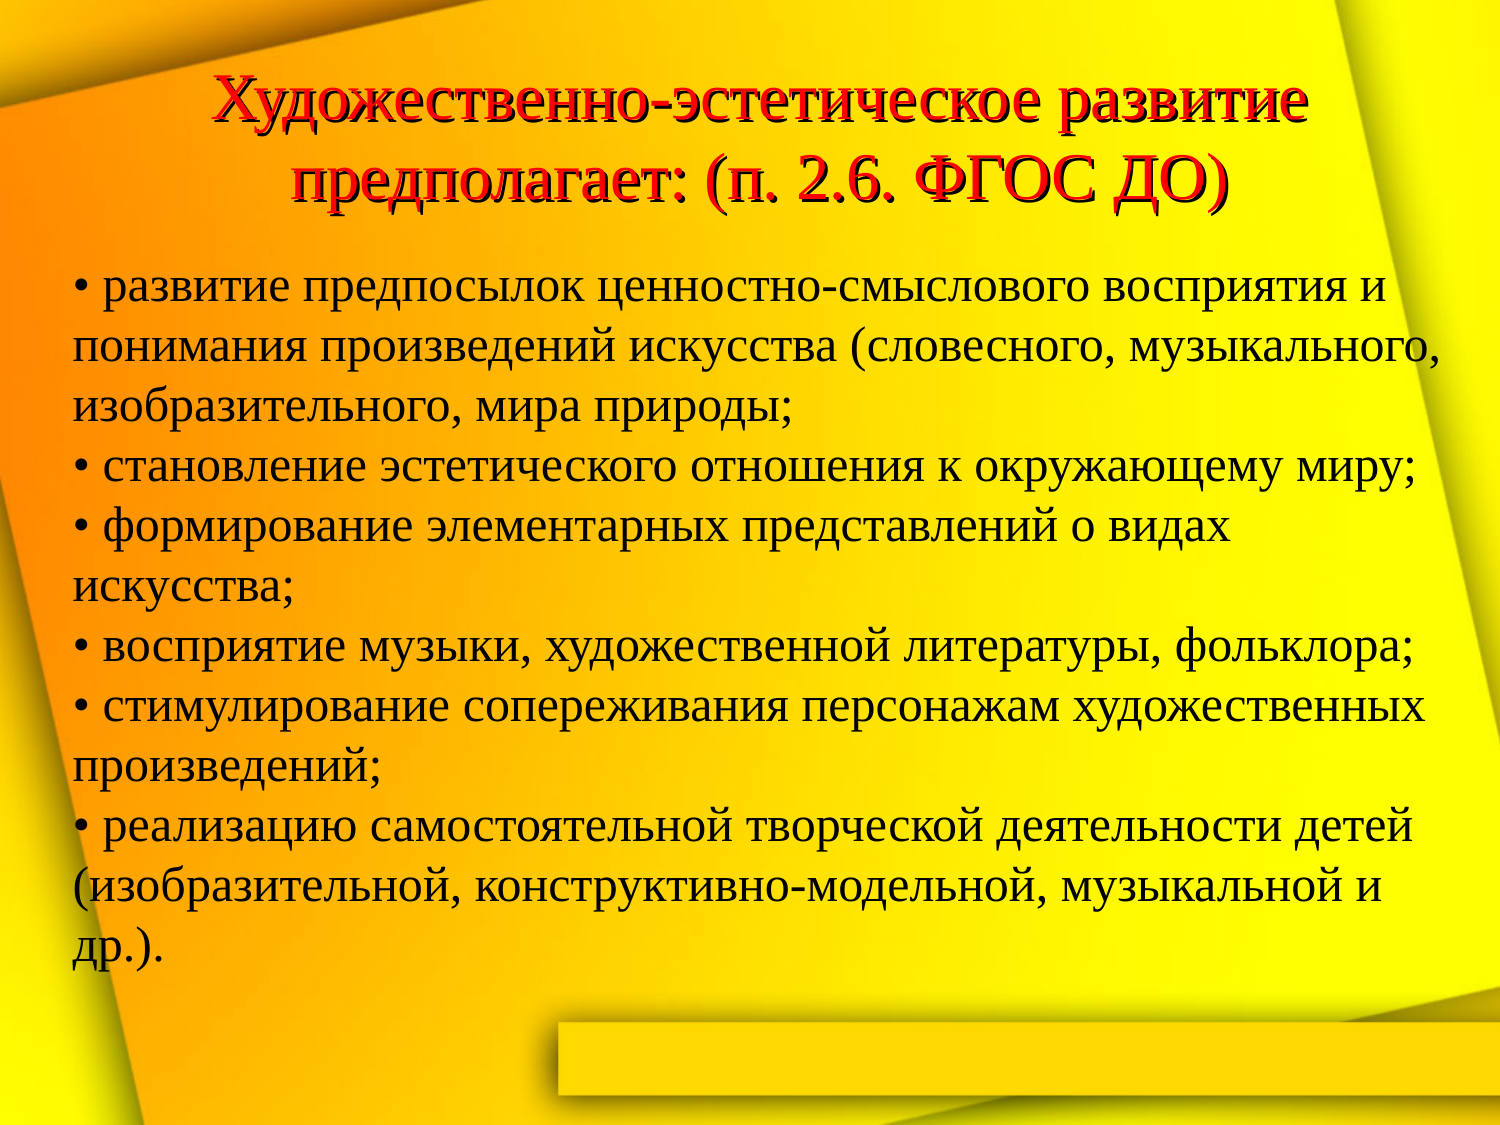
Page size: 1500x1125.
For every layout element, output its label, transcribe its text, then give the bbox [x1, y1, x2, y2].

text_box Художественно-эстетическое развитие предполагает: (п. 2.6. ФГОС ДО) [50, 46, 1471, 221]
text_box • развитие предпосылок ценностно-смыслового восприятия и понимания произведений искусства (словесного, музыкального, изобразительного, мира природы; • становление эстетического отношения к окружающему миру; • формирование элементарных представлений о видах искусства; • восприятие музыки, художественной литературы, фольклора; • стимулирование сопереживания персонажам художественных произведений; • реализацию самостоятельной творческой деятельности детей (изобразительной, конструктивно-модельной, музыкальной и др.). [58, 243, 1463, 979]
